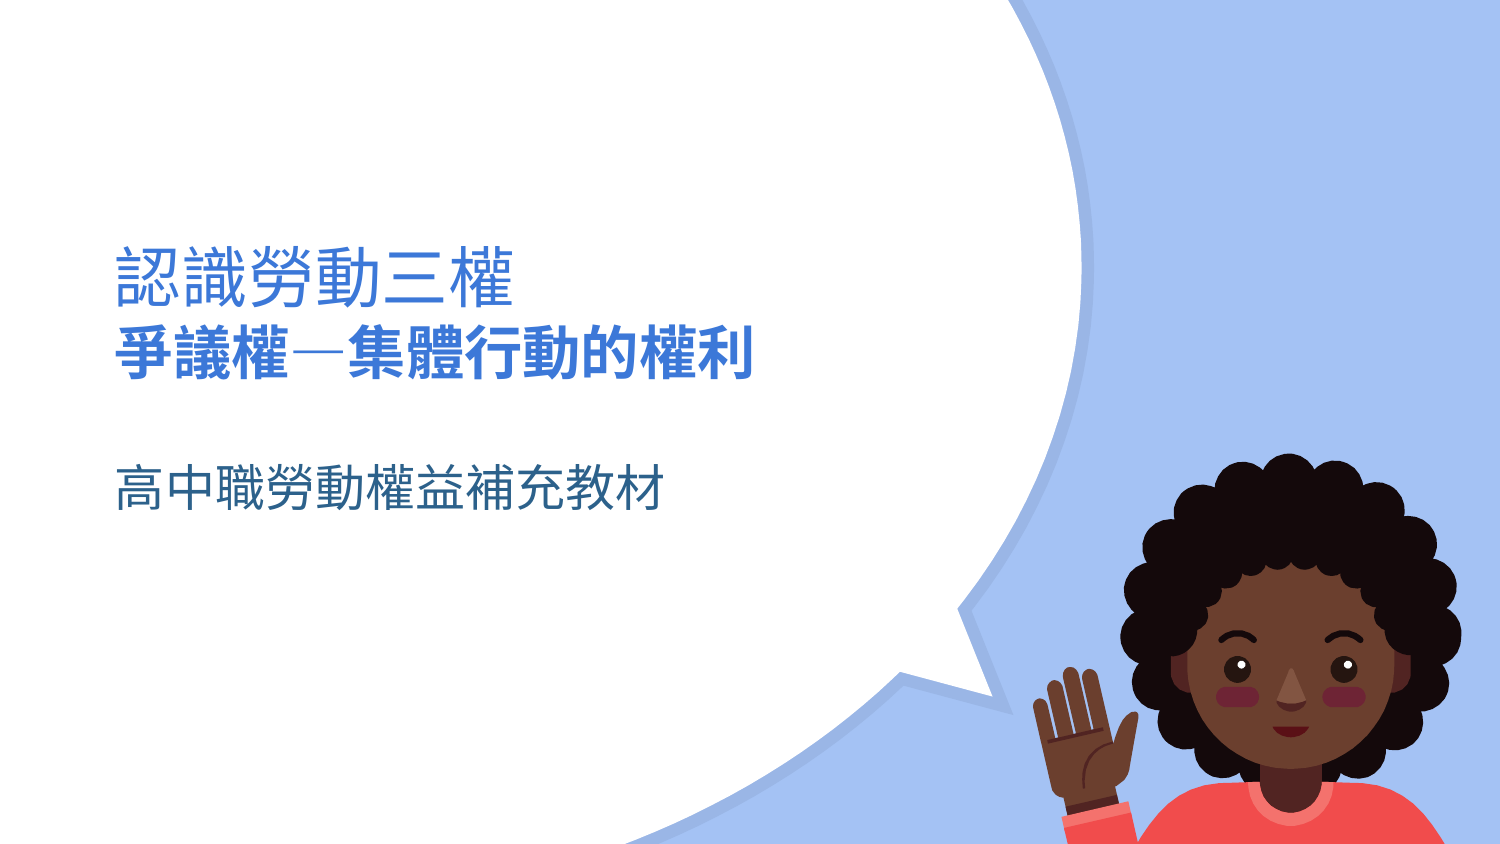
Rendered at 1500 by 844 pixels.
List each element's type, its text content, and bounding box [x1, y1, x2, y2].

title 認識勞動三權 爭議權—集體行動的權利 高中職勞動權益補充教材 [99, 221, 977, 517]
text_box [1032, 453, 1462, 844]
